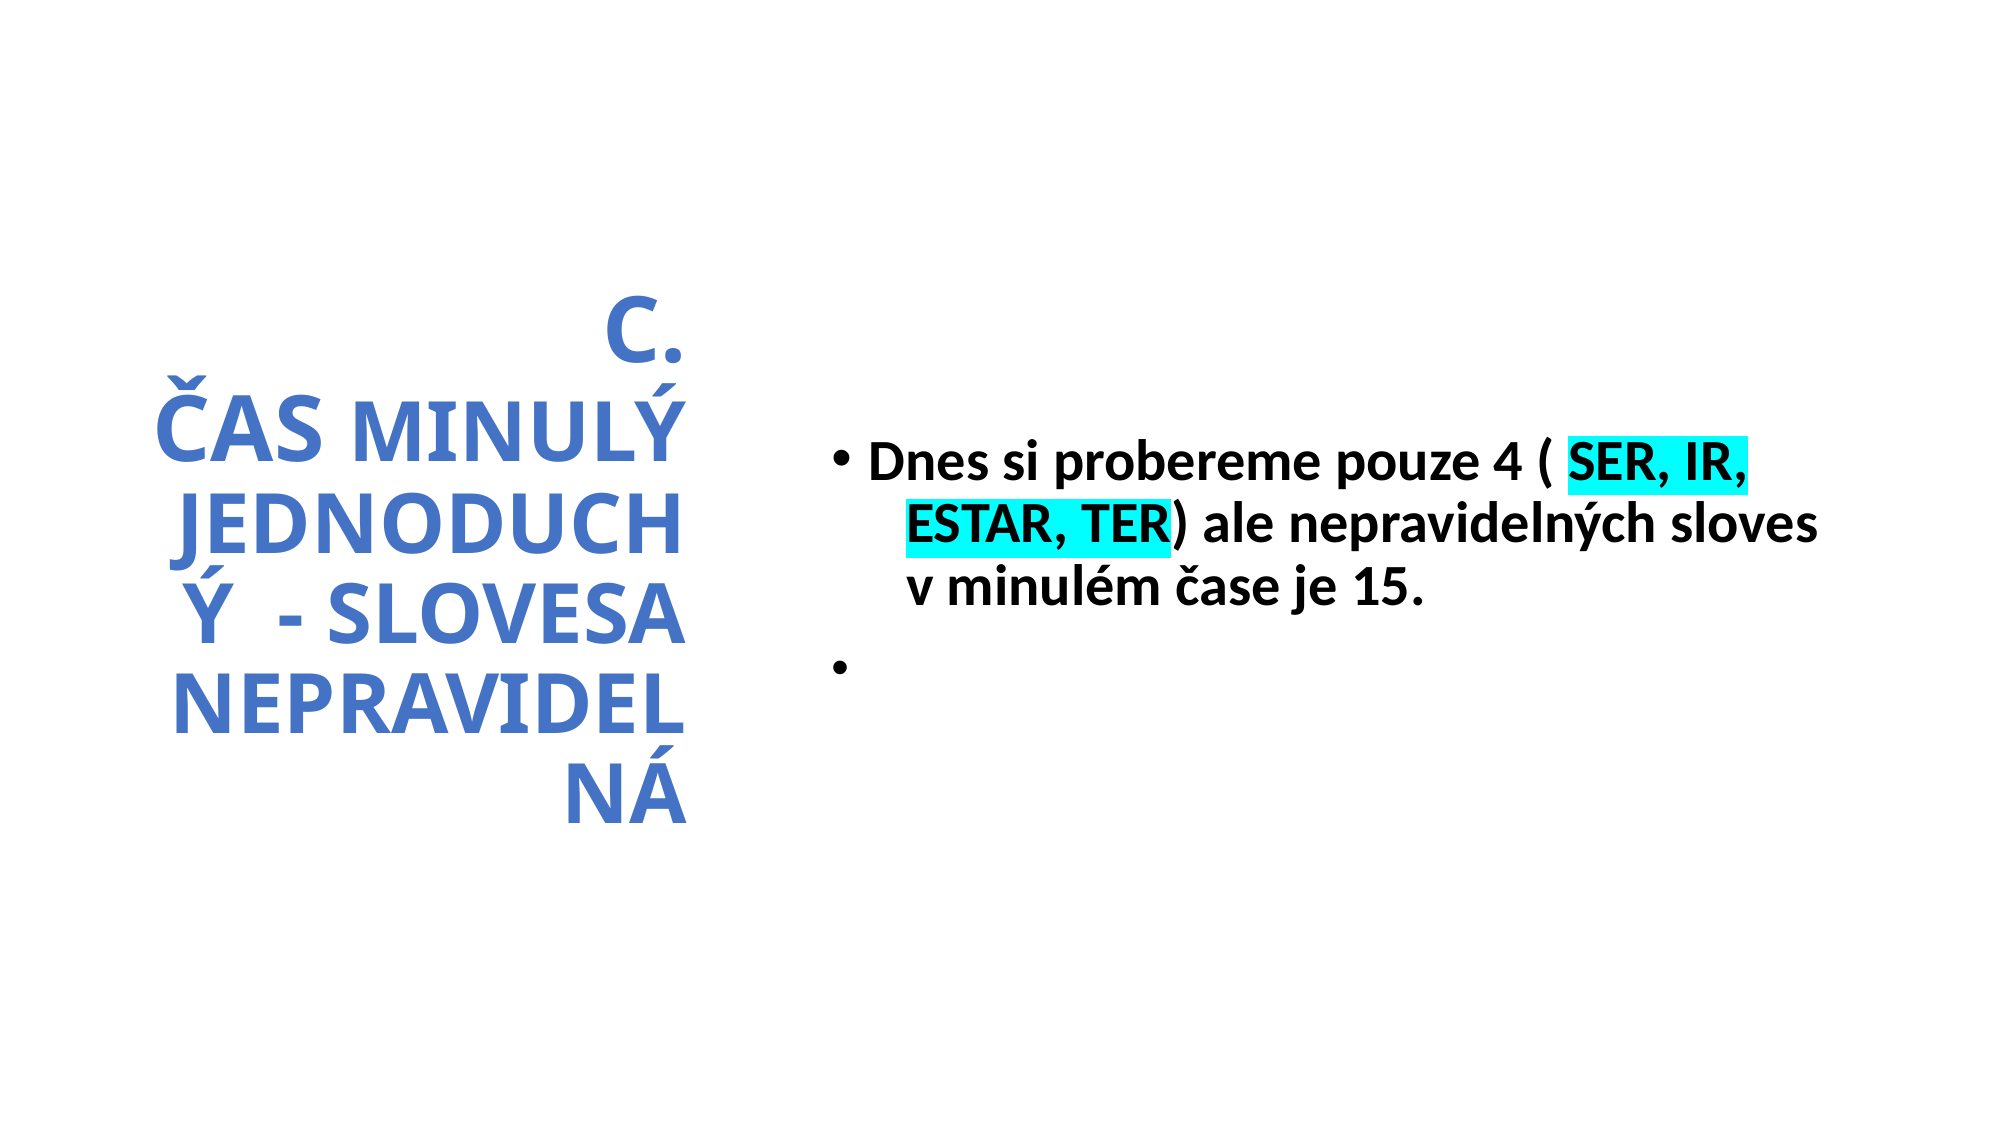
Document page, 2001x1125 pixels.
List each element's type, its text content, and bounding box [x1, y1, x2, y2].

list Dnes si probereme pouze 4 ( SER, IR, ESTAR, TER) ale nepravidelných sloves v minulém čase je 15. [816, 158, 1863, 967]
title C. ČAS MINULÝ JEDNODUCHÝ - SLOVESA NEPRAVIDELNÁ [137, 158, 711, 967]
